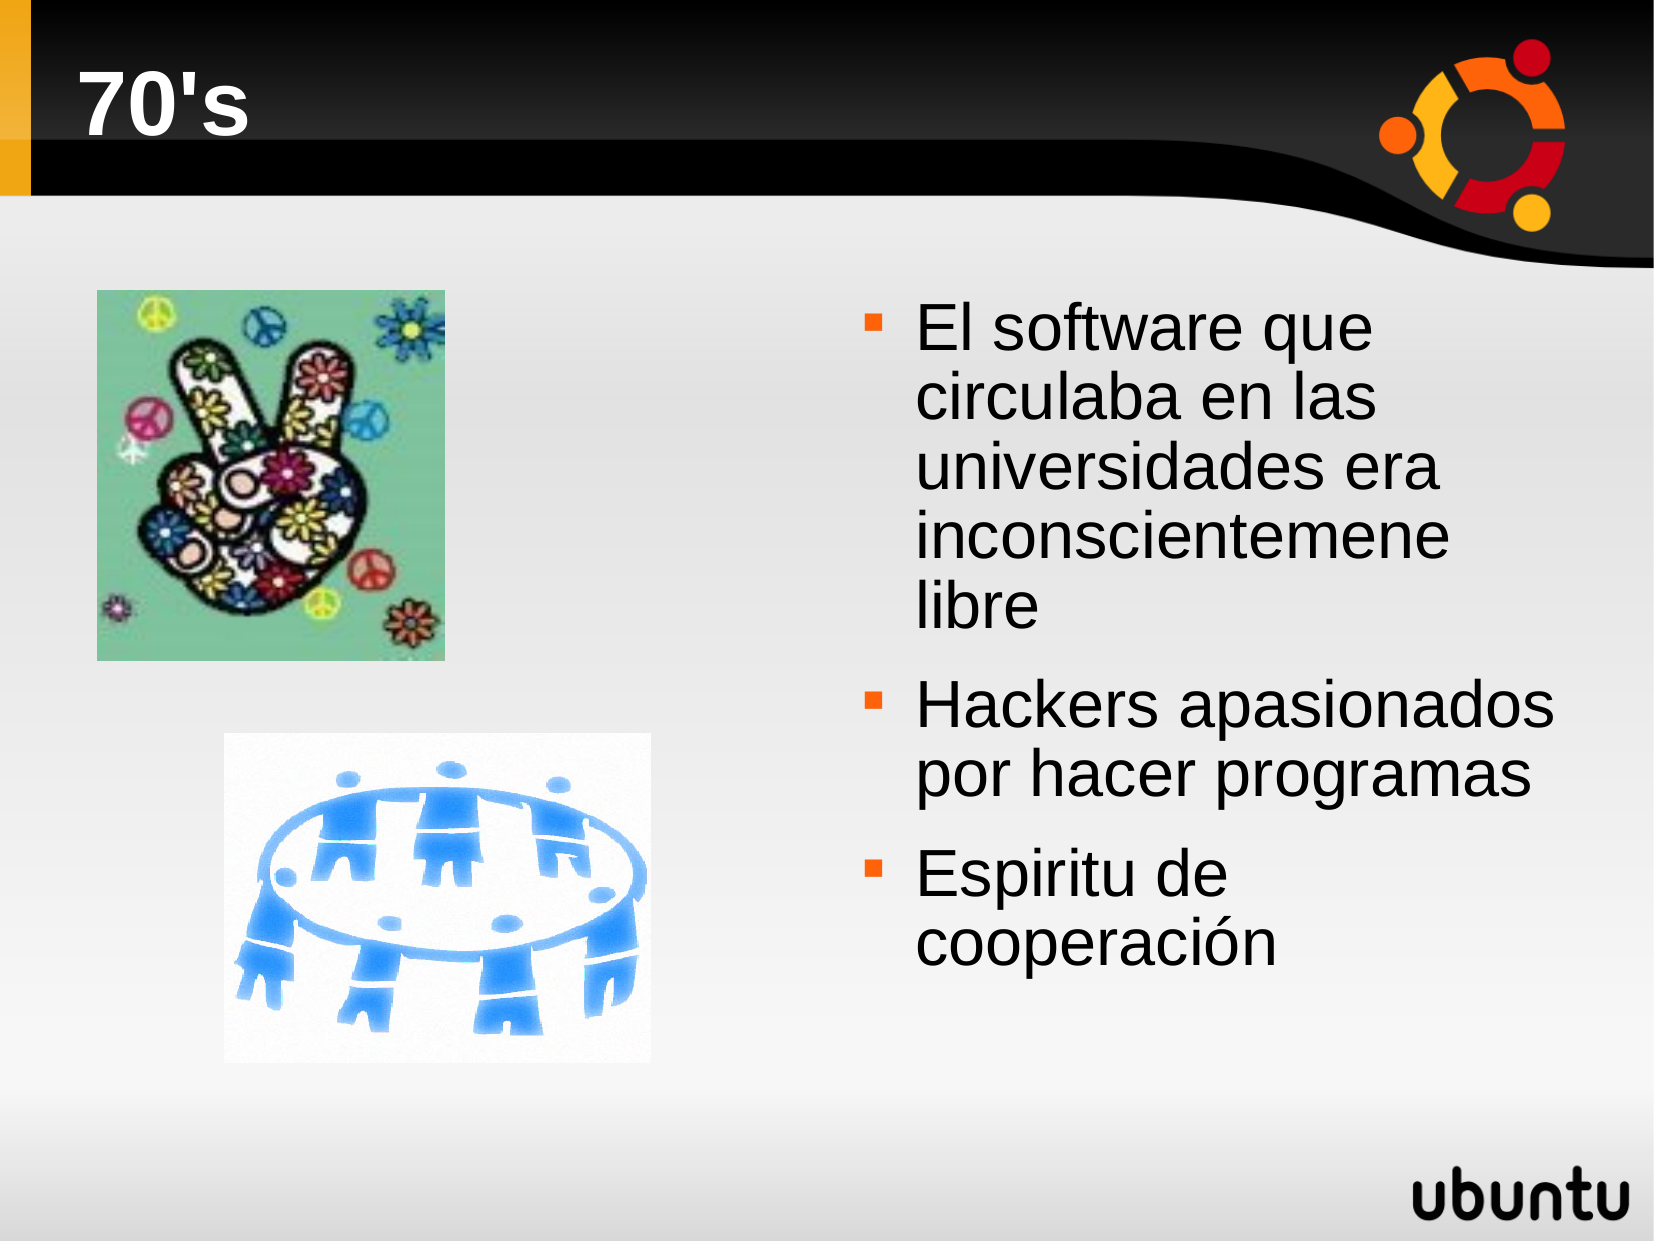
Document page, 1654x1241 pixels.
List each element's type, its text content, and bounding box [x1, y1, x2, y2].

list El software que circulaba en las universidades era inconscientemene libre Hackers apasionados por hacer programas Espiritu de cooperación [845, 290, 1572, 1094]
title 70's [76, 7, 1565, 200]
picture [0, 0, 1654, 1241]
